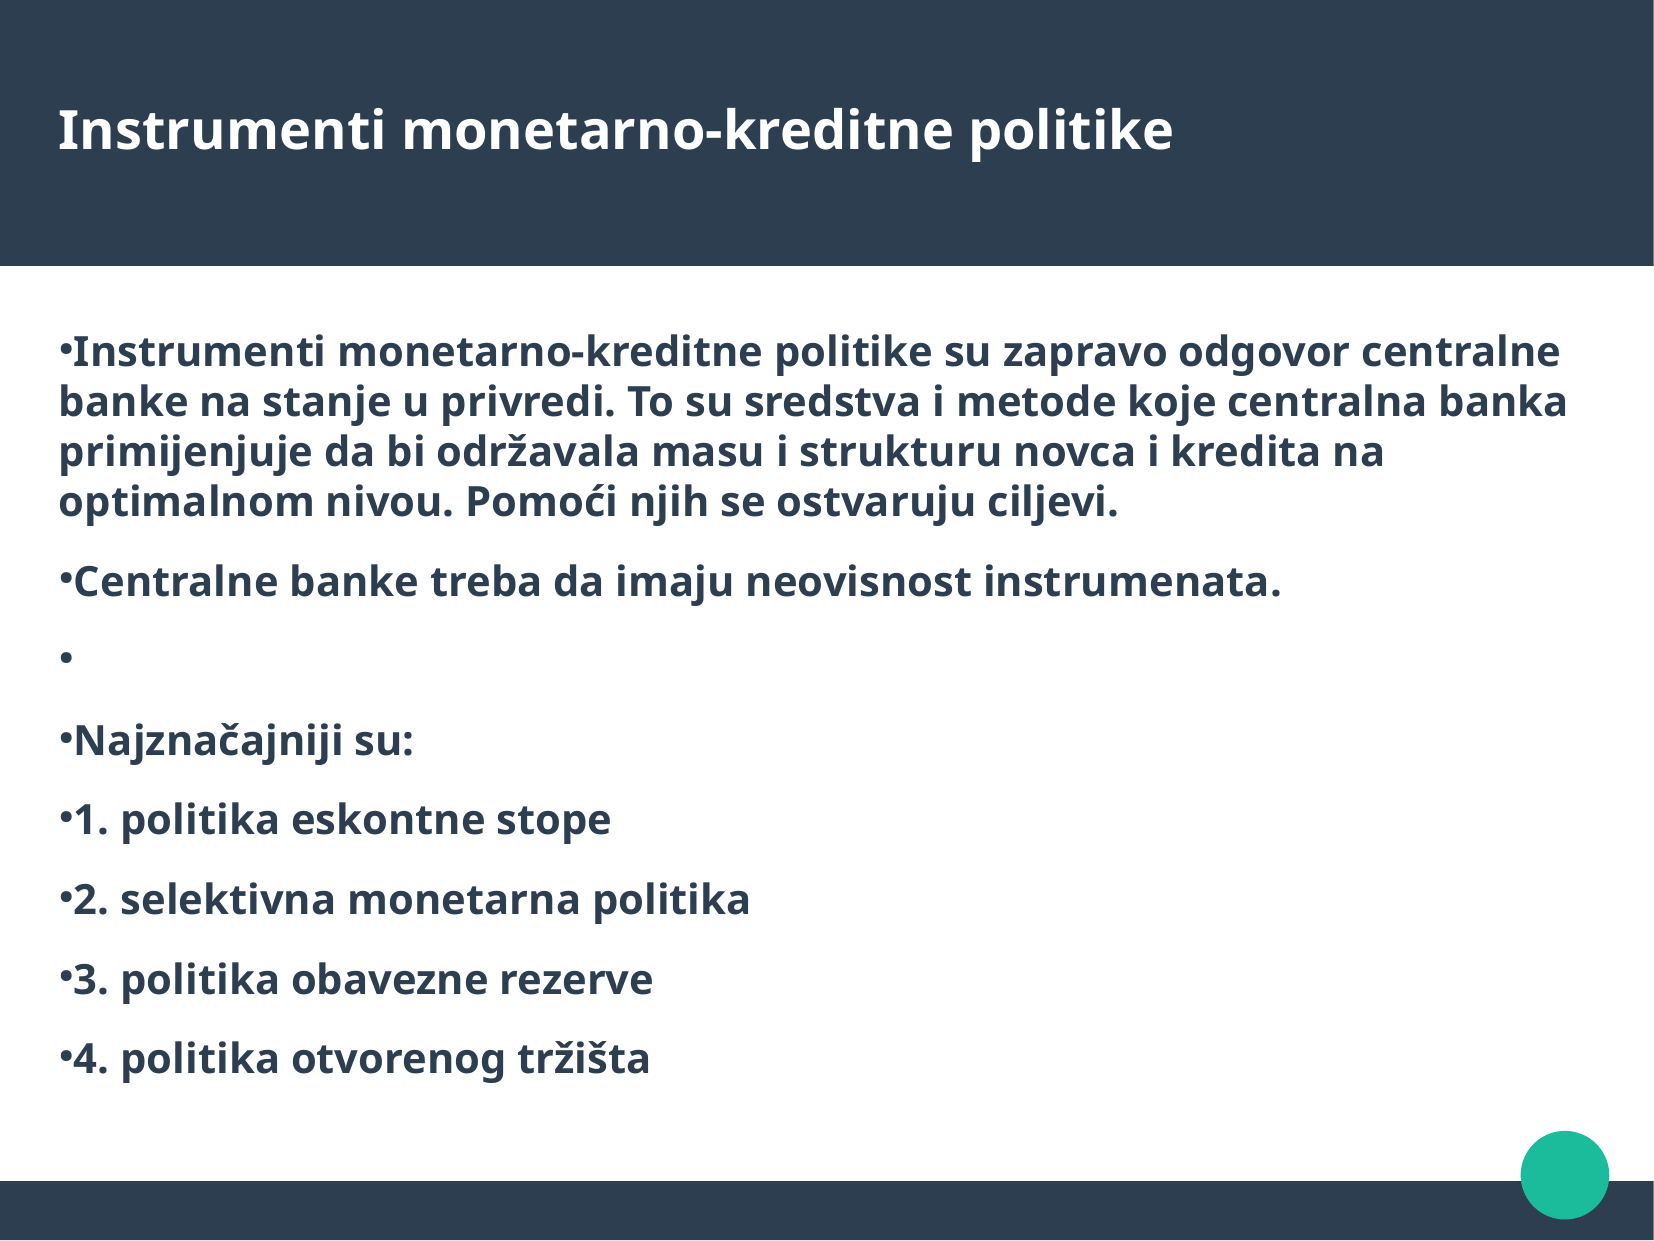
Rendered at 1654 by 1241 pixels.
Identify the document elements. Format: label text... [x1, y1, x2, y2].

list Instrumenti monetarno-kreditne politike su zapravo odgovor centralne banke na stanje u privredi. To su sredstva i metode koje centralna banka primijenjuje da bi održavala masu i strukturu novca i kredita na optimalnom nivou. Pomoći njih se ostvaruju ciljevi. Centralne banke treba da imaju neovisnost instrumenata. Najznačajniji su: 1. politika eskontne stope 2. selektivna monetarna politika 3. politika obavezne rezerve 4. politika otvorenog tržišta [59, 324, 1595, 1152]
title Instrumenti monetarno-kreditne politike [59, 49, 1595, 207]
